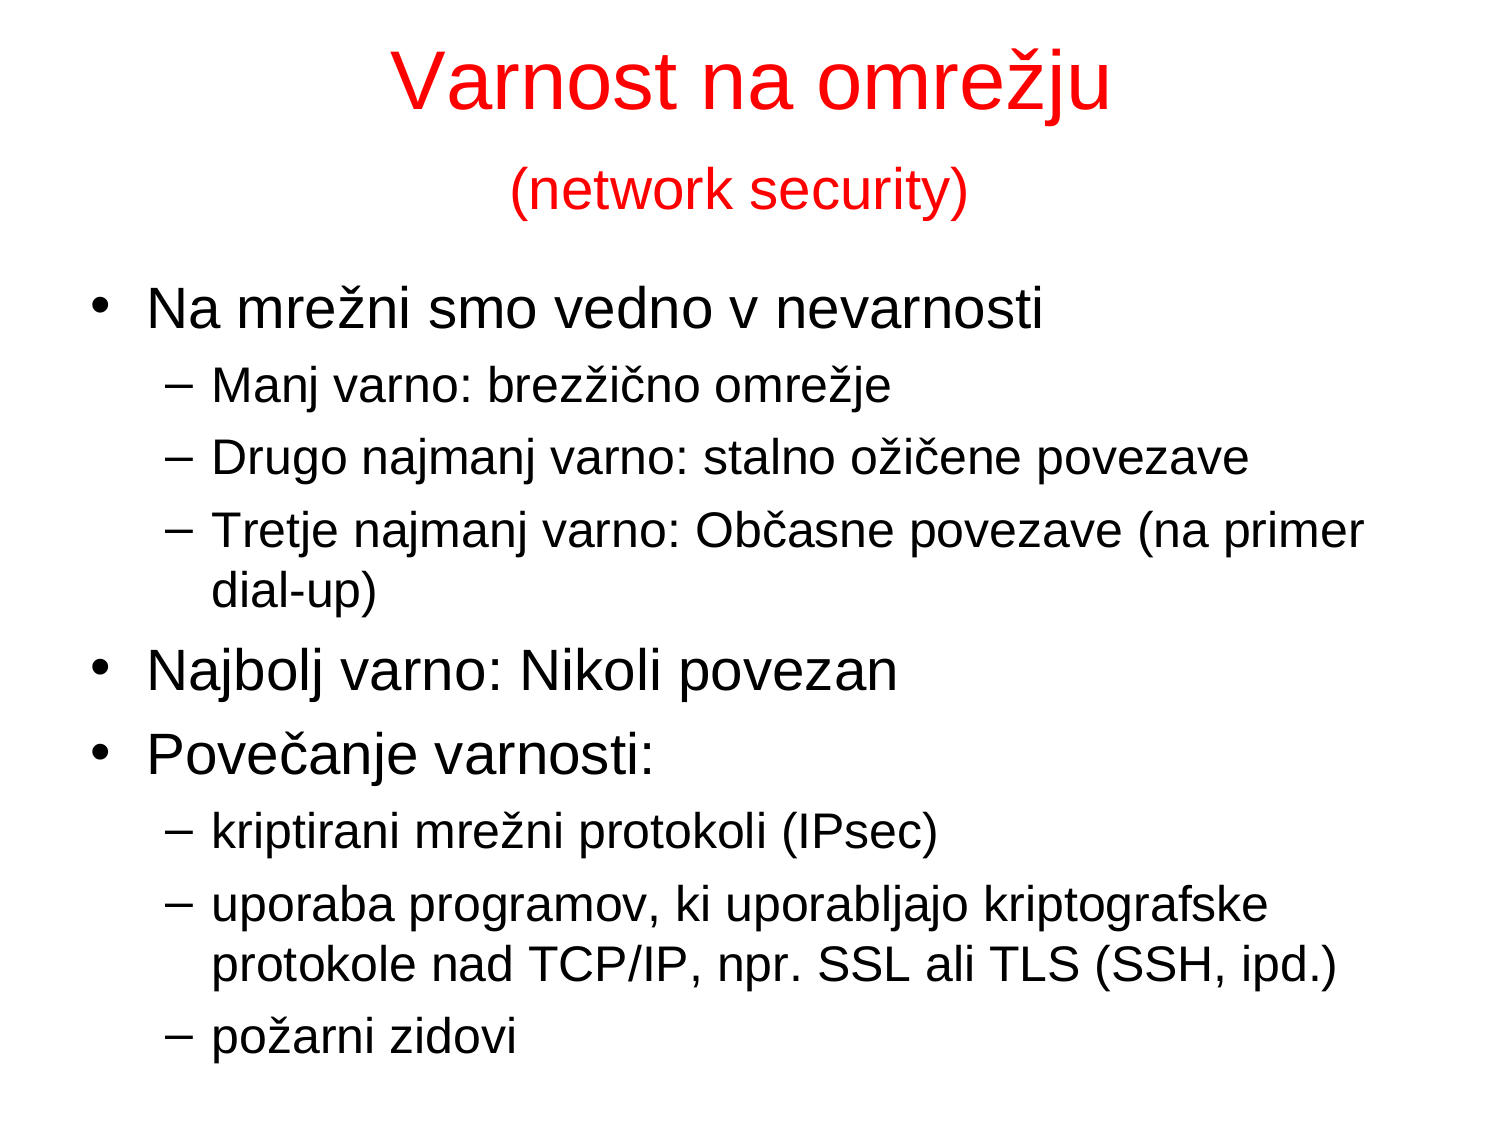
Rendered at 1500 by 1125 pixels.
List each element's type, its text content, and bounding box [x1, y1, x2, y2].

title Varnost na omrežju (network security) [76, 18, 1427, 234]
list Na mrežni smo vedno v nevarnosti Manj varno: brezžično omrežje Drugo najmanj varno: stalno ožičene povezave Tretje najmanj varno: Občasne povezave (na primer dial-up) Najbolj varno: Nikoli povezan Povečanje varnosti: kriptirani mrežni protokoli (IPsec) uporaba programov, ki uporabljajo kriptografske protokole nad TCP/IP, npr. SSL ali TLS (SSH, ipd.) požarni zidovi [75, 262, 1426, 1072]
